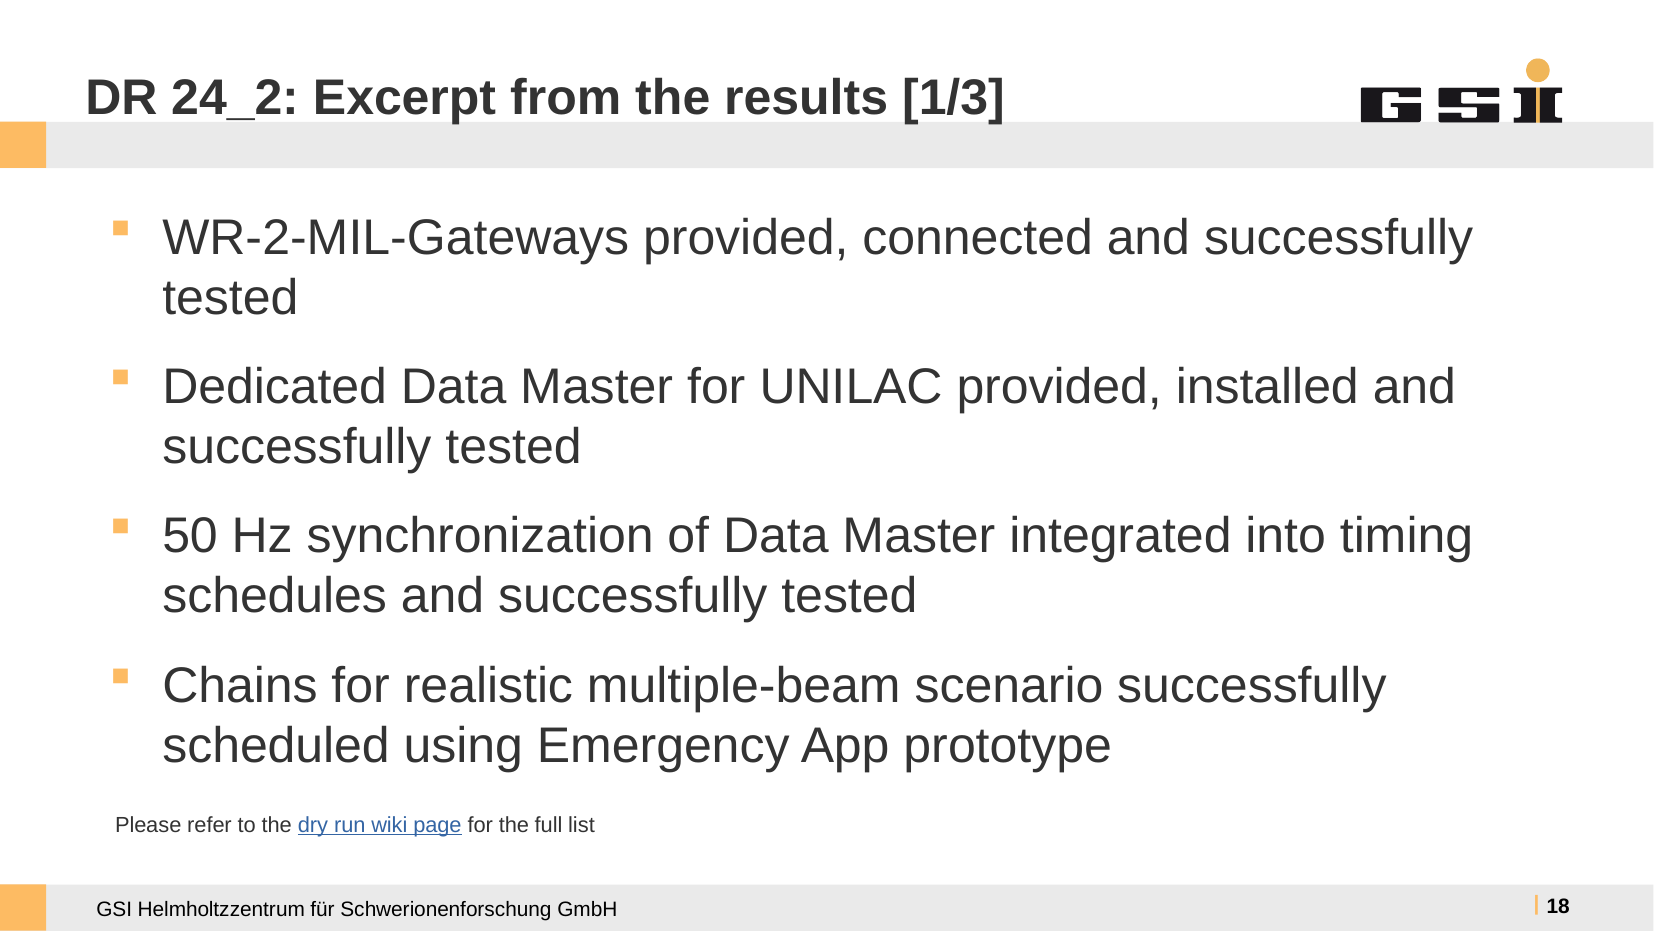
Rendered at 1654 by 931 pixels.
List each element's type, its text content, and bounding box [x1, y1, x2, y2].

list WR-2-MIL-Gateways provided, connected and successfully tested Dedicated Data Master for UNILAC provided, installed and successfully tested 50 Hz synchronization of Data Master integrated into timing schedules and successfully tested Chains for realistic multiple-beam scenario successfully scheduled using Emergency App prototype [76, 196, 1562, 862]
picture [1359, 56, 1564, 125]
list Please refer to the dry run wiki page for the full list [100, 803, 1586, 874]
title DR 24_2: Excerpt from the results [1/3] [70, 55, 1081, 132]
